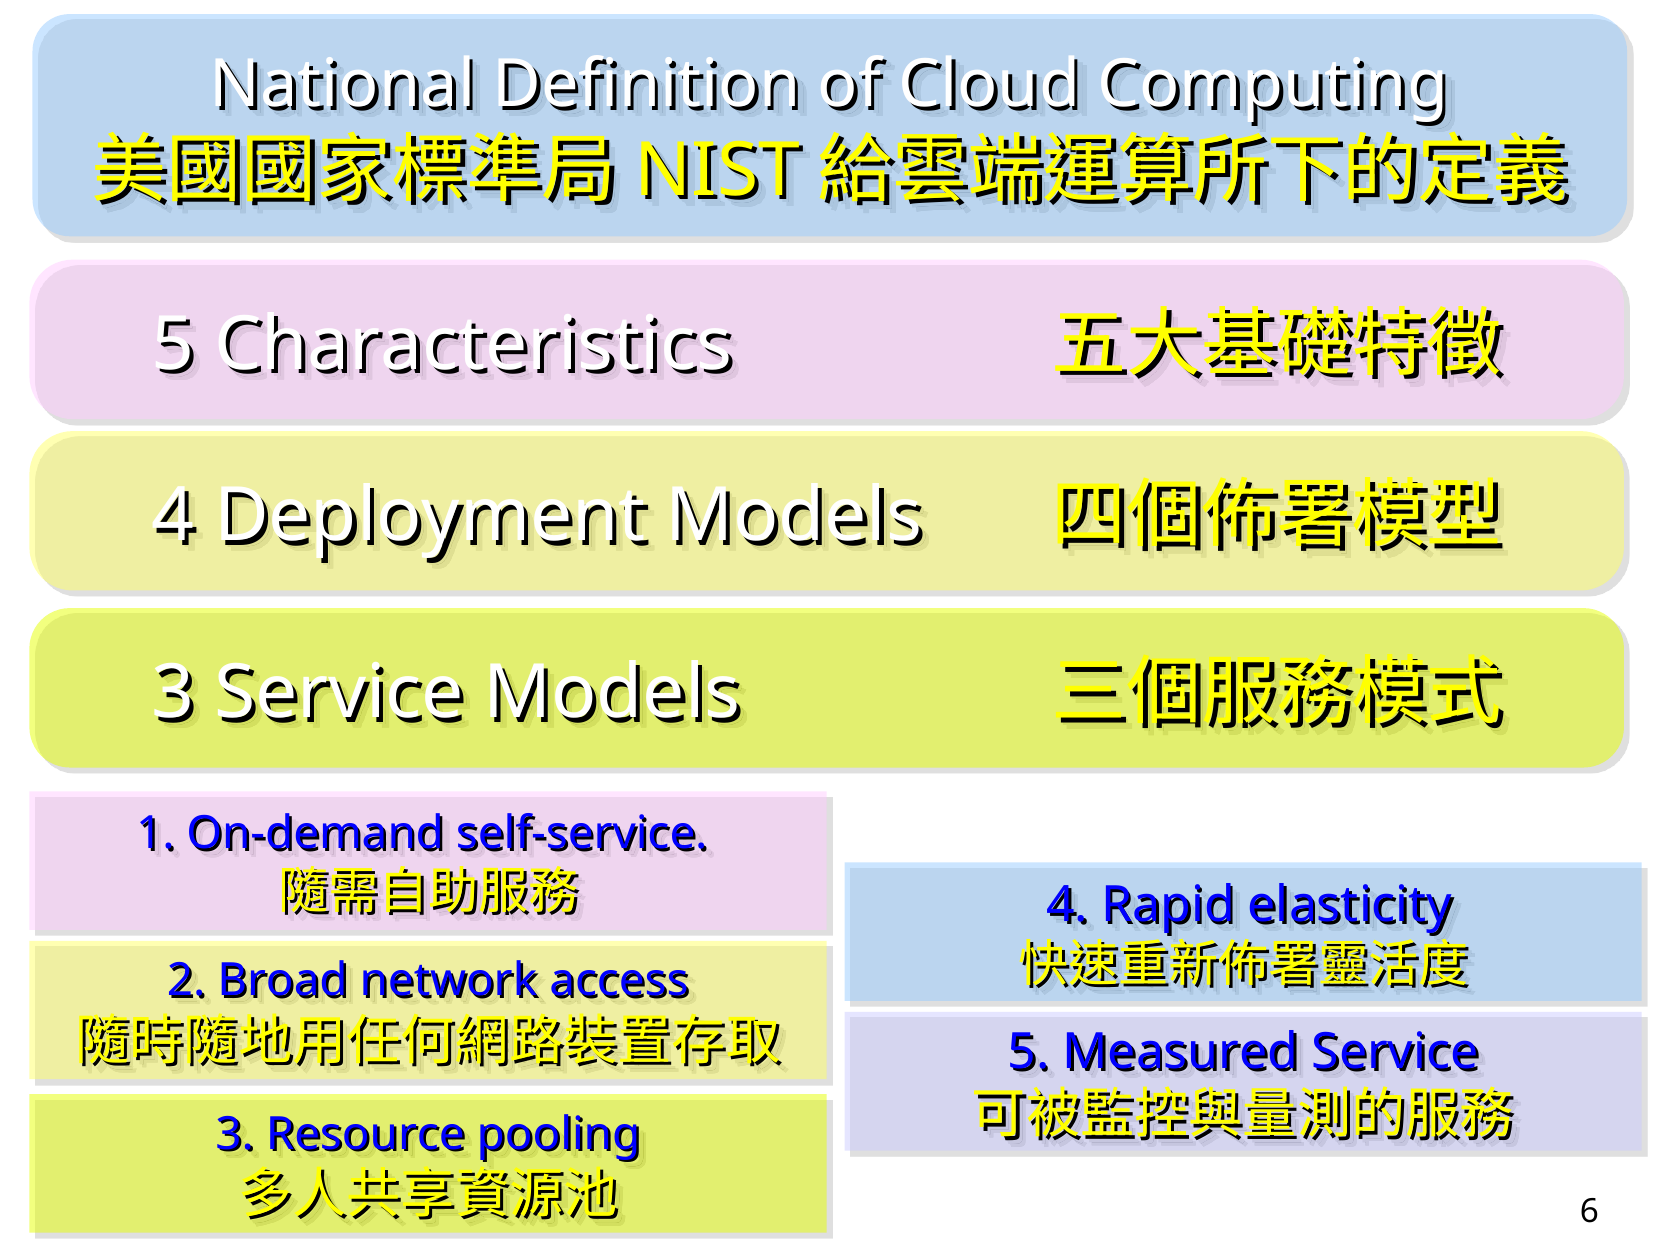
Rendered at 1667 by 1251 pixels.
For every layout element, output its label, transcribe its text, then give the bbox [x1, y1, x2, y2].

text_box 2. Broad network access 隨時隨地用任何網路裝置存取 [29, 940, 827, 1080]
text_box 4. Rapid elasticity 快速重新佈署靈活度 [844, 862, 1642, 1001]
text_box 3. Resource pooling 多人共享資源池 [29, 1094, 827, 1233]
text_box 4 Deployment Models 四個佈署模型 [29, 431, 1624, 591]
text_box 1. On-demand self-service. 隨需自助服務 [29, 791, 827, 930]
text_box National Definition of Cloud Computing 美國國家標準局NIST給雲端運算所下的定義 [32, 14, 1628, 237]
text_box 5 Characteristics 五大基礎特徵 [29, 259, 1624, 420]
text_box 3 Service Models 三個服務模式 [29, 608, 1624, 768]
text_box 5. Measured Service 可被監控與量測的服務 [844, 1011, 1642, 1151]
